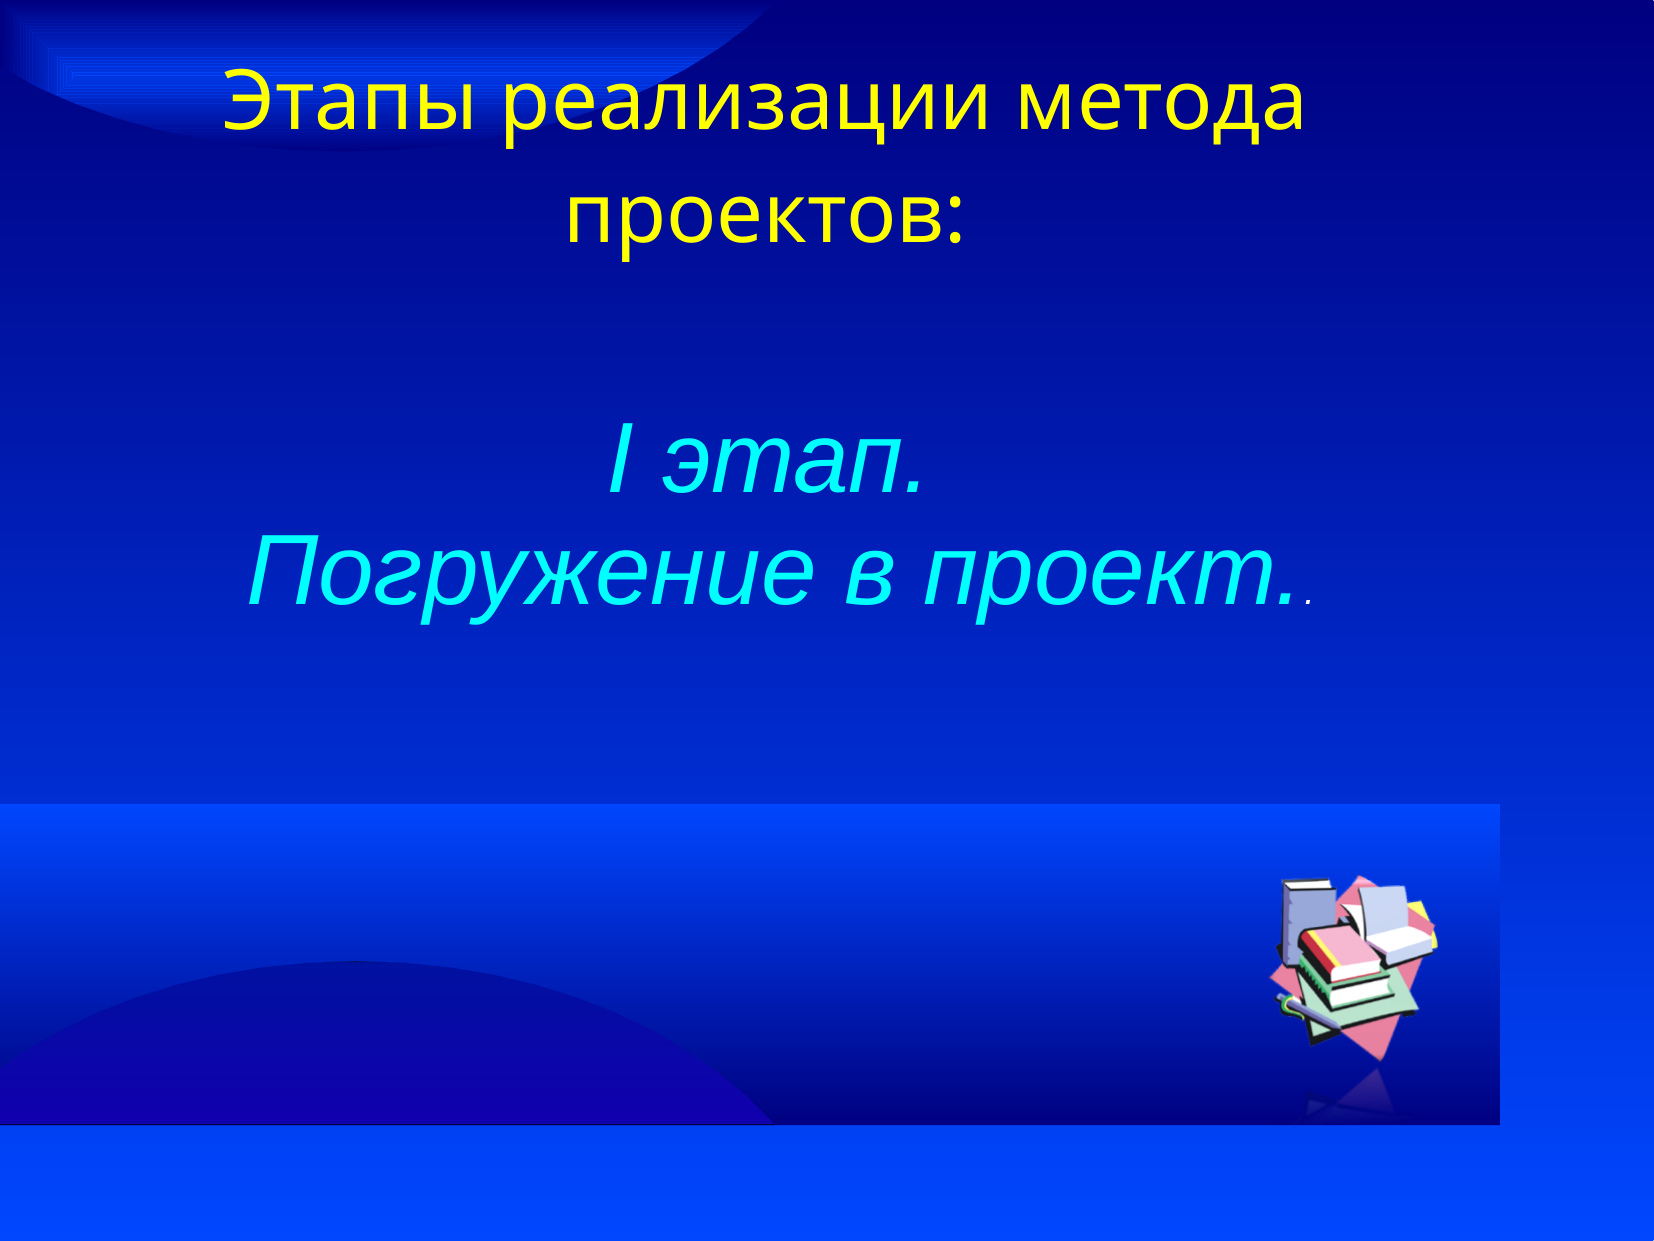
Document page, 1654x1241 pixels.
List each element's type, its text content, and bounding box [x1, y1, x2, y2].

text_box Этапы реализации метода проектов: [47, 32, 1485, 280]
text_box I этап. Погружение в проект.. [175, 394, 1473, 637]
picture [1258, 872, 1444, 1241]
